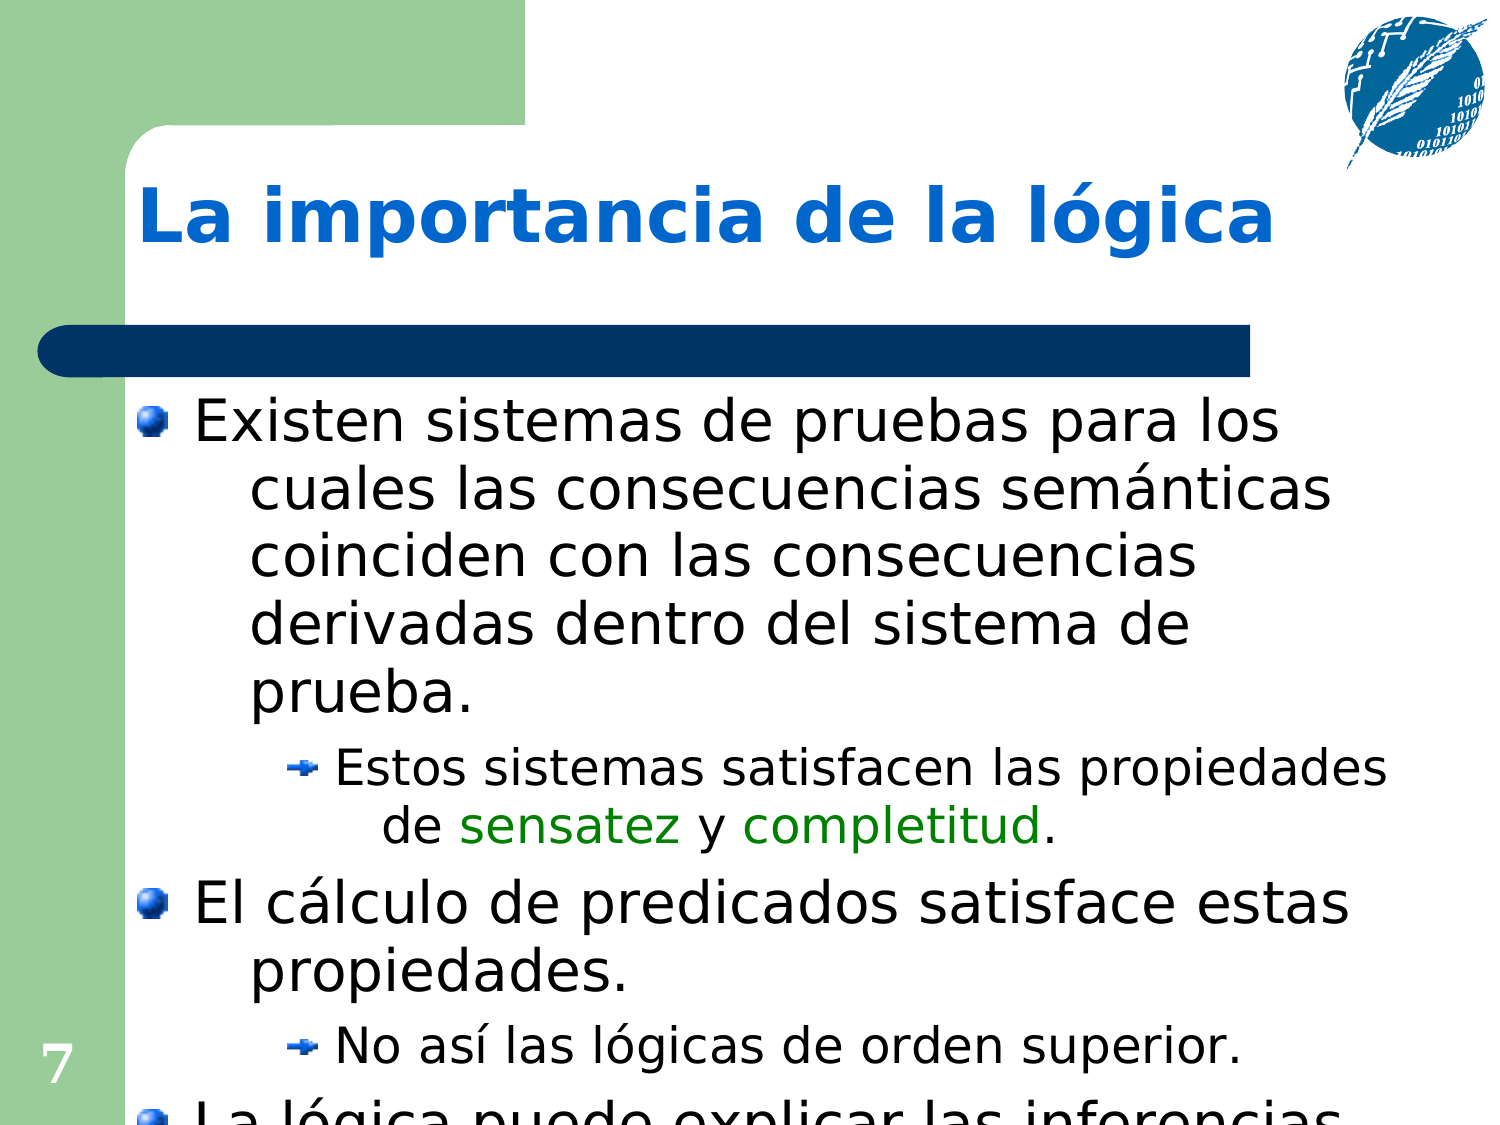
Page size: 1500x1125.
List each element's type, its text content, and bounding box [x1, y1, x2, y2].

title La importancia de la lógica [136, 136, 1414, 301]
picture [1436, 127, 1450, 136]
picture [1433, 139, 1440, 147]
picture [1416, 140, 1425, 149]
picture [137, 1109, 168, 1125]
picture [1427, 138, 1431, 148]
list Existen sistemas de pruebas para los cuales las consecuencias semánticas coinciden con las consecuencias derivadas dentro del sistema de prueba. Estos sistemas satisfacen las propiedades de sensatez y completitud. El cálculo de predicados satisface estas propiedades. No así las lógicas de orden superior. La lógica puede explicar las inferencias. [137, 387, 1400, 1091]
picture [1341, 15, 1487, 172]
